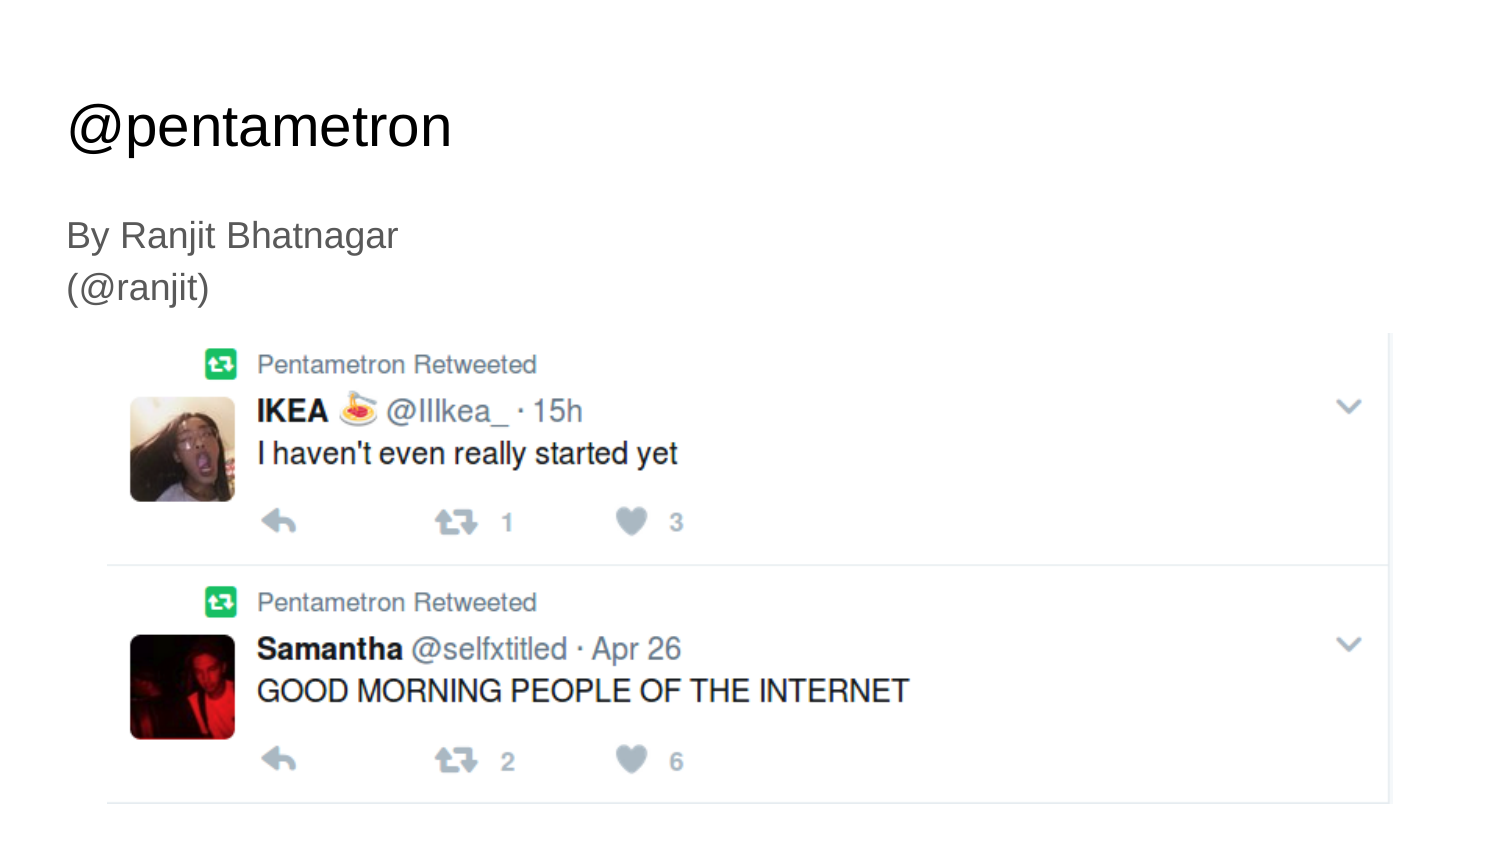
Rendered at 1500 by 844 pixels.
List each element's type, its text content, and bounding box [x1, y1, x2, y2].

picture [107, 333, 1393, 804]
title @pentametron [51, 72, 1449, 167]
list By Ranjit Bhatnagar (@ranjit) [51, 189, 1449, 750]
